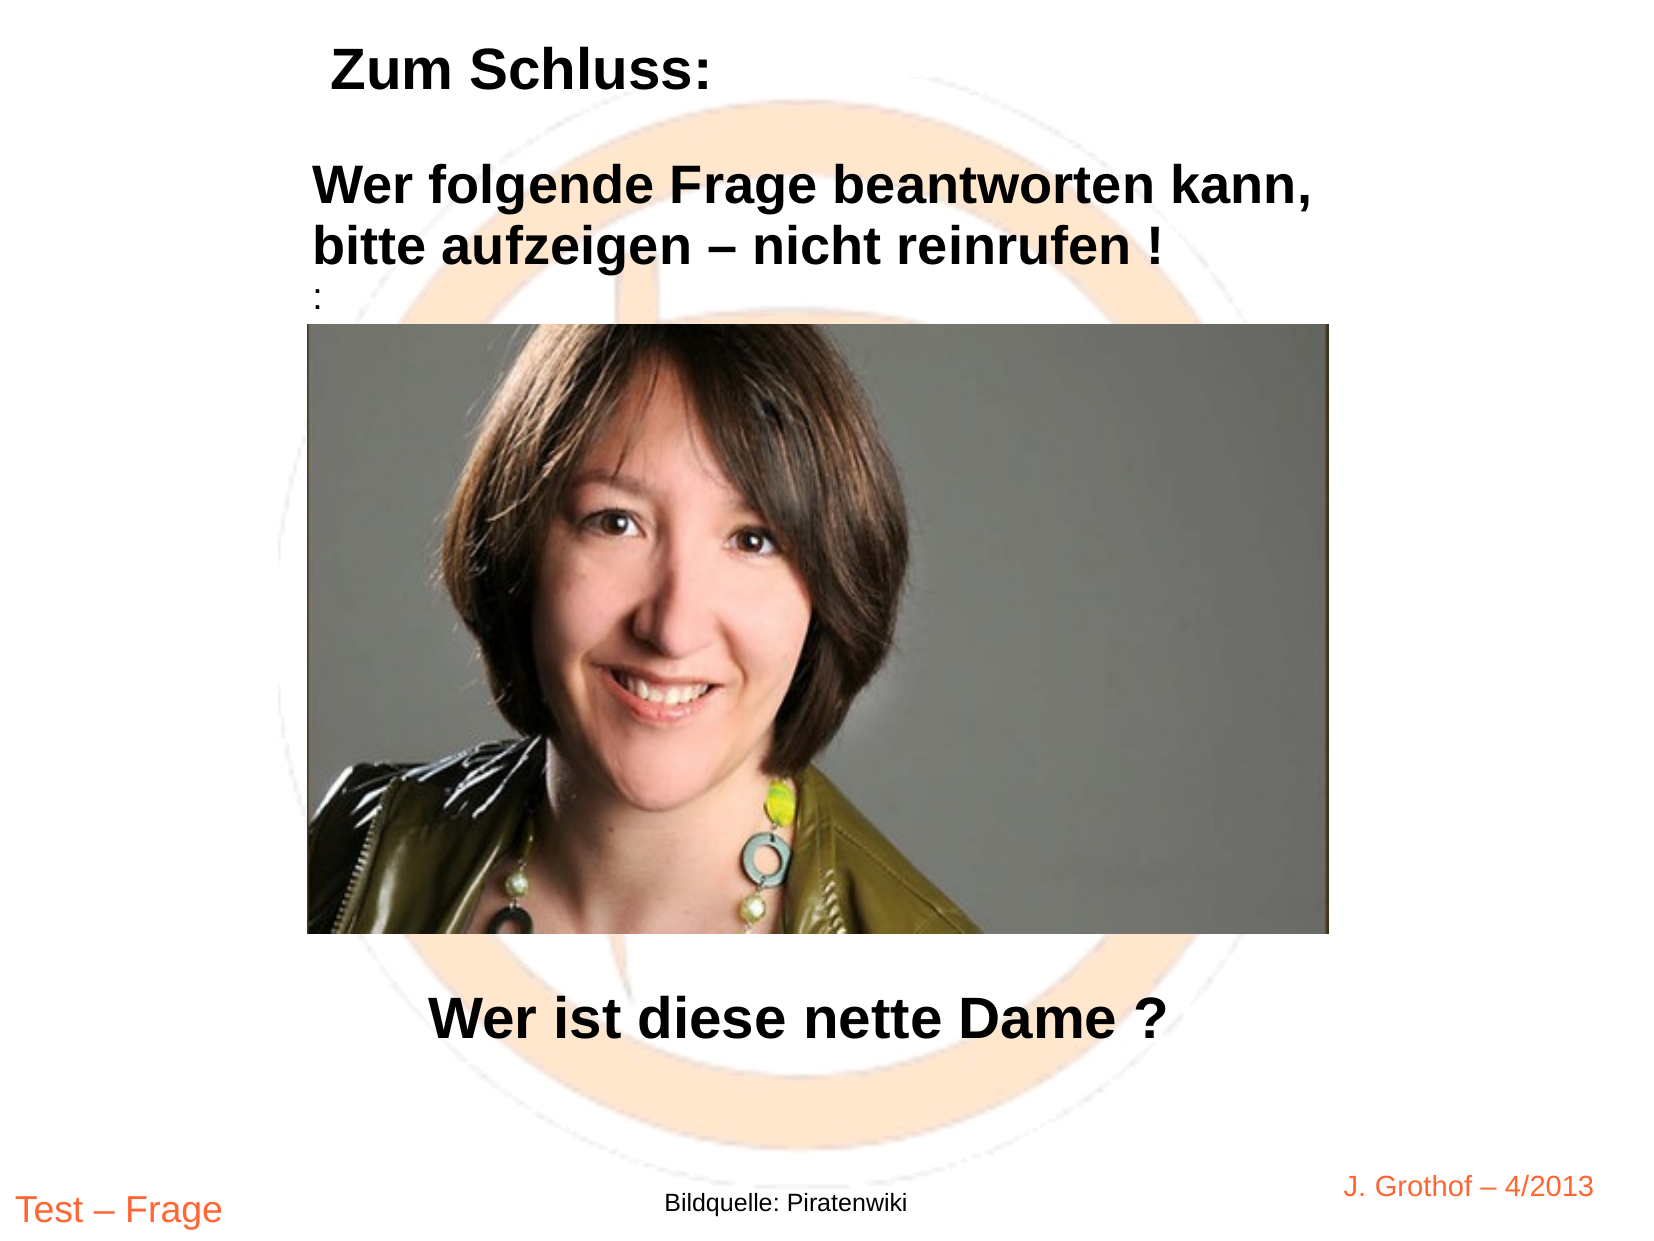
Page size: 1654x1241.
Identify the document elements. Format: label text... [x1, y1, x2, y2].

text_box Wer folgende Frage beantworten kann, bitte aufzeigen – nicht reinrufen ! : [297, 147, 1329, 337]
picture [0, 0, 1654, 1241]
text_box Wer ist diese nette Dame ? [413, 978, 1185, 1063]
text_box Test – Frage [0, 1181, 266, 1239]
text_box Zum Schluss: [316, 29, 739, 111]
text_box Bildquelle: Piratenwiki [649, 1181, 923, 1224]
